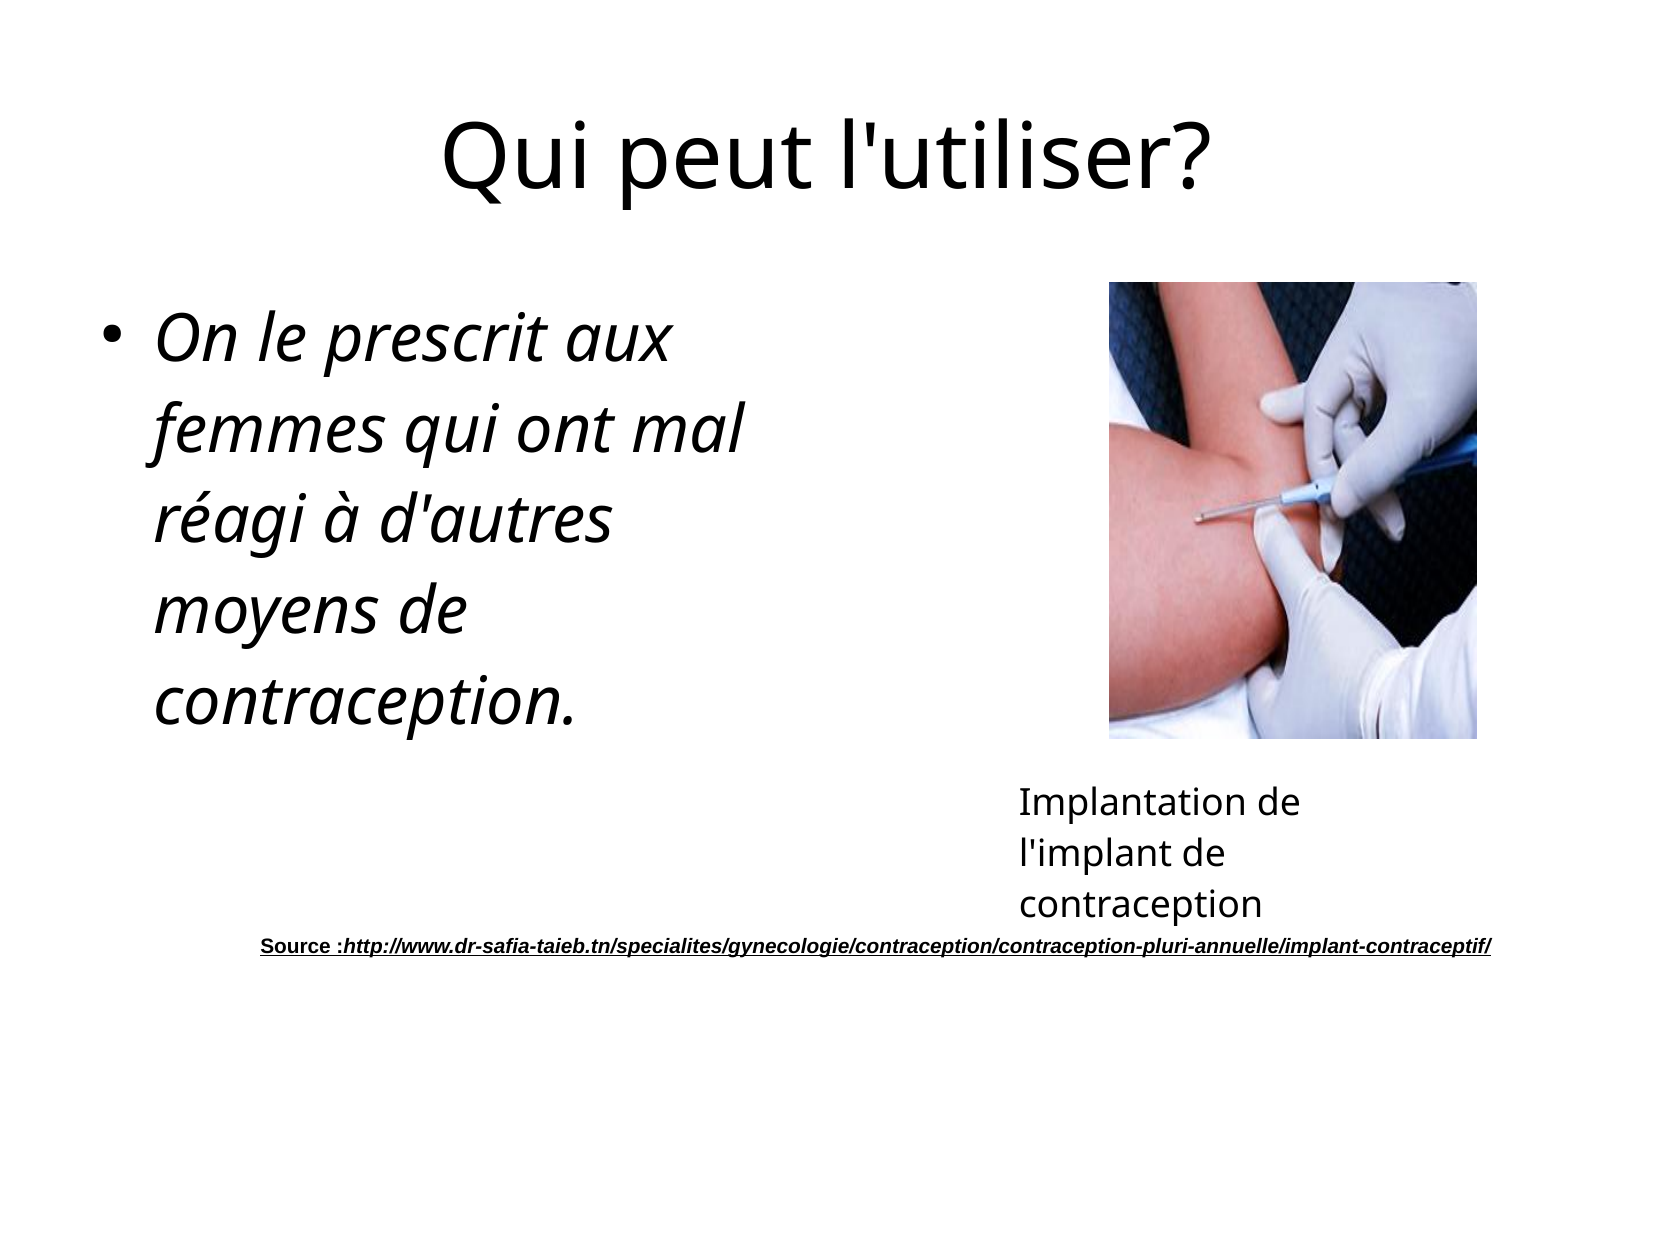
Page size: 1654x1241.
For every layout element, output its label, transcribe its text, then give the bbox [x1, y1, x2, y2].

title Qui peut l'utiliser? [82, 49, 1571, 257]
picture [1109, 282, 1477, 739]
text_box Source :http://www.dr-safia-taieb.tn/specialites/gynecologie/contraception/contraception-pluri-annuelle/implant-contraceptif/ [245, 926, 1506, 975]
list On le prescrit aux femmes qui ont mal réagi à d'autres moyens de contraception. [82, 290, 857, 1010]
text_box Implantation de l'implant de contraception [1003, 767, 1477, 888]
